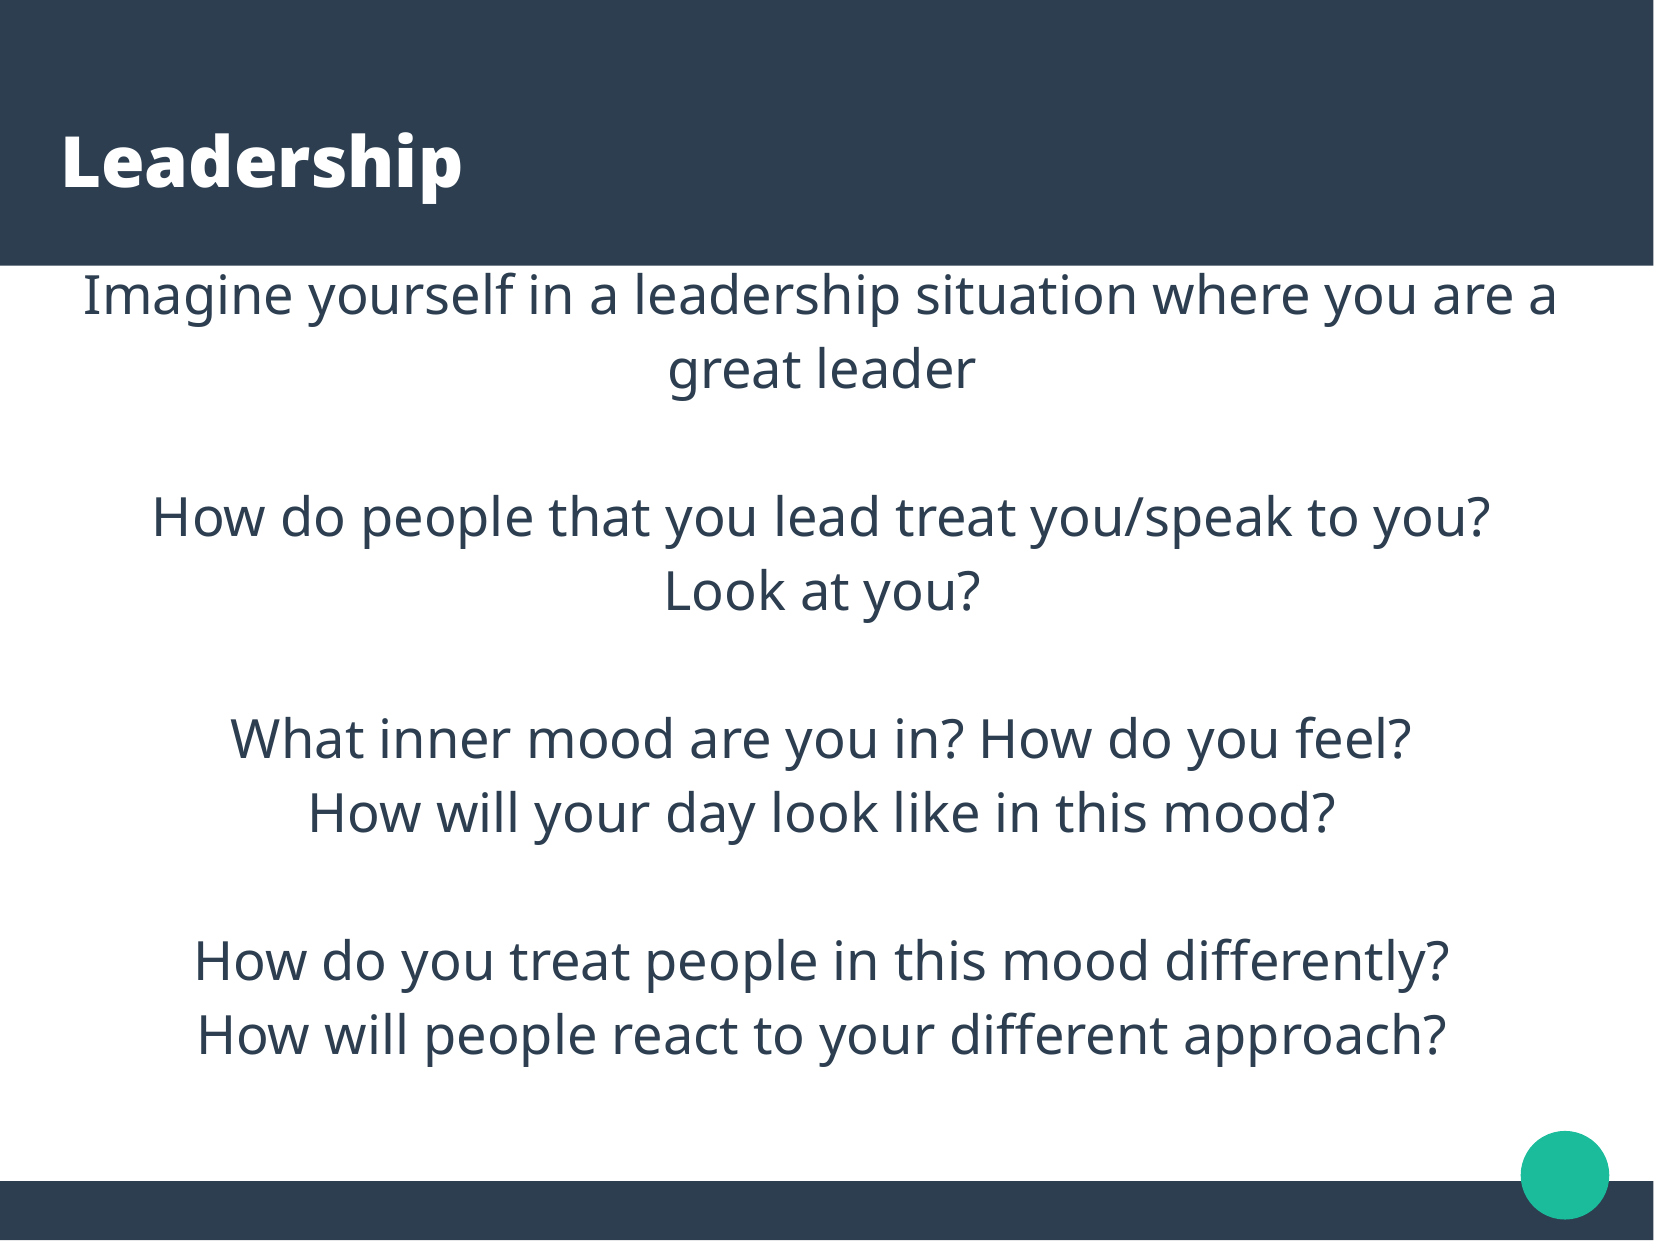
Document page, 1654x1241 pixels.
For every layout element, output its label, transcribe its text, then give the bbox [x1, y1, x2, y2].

subtitle Imagine yourself in a leadership situation where you are a great leader How do people that you lead treat you/speak to you? Look at you? What inner mood are you in? How do you feel? How will your day look like in this mood? How do you treat people in this mood differently? How will people react to your different approach? [54, 270, 1591, 1241]
title Leadership [60, 80, 1596, 239]
